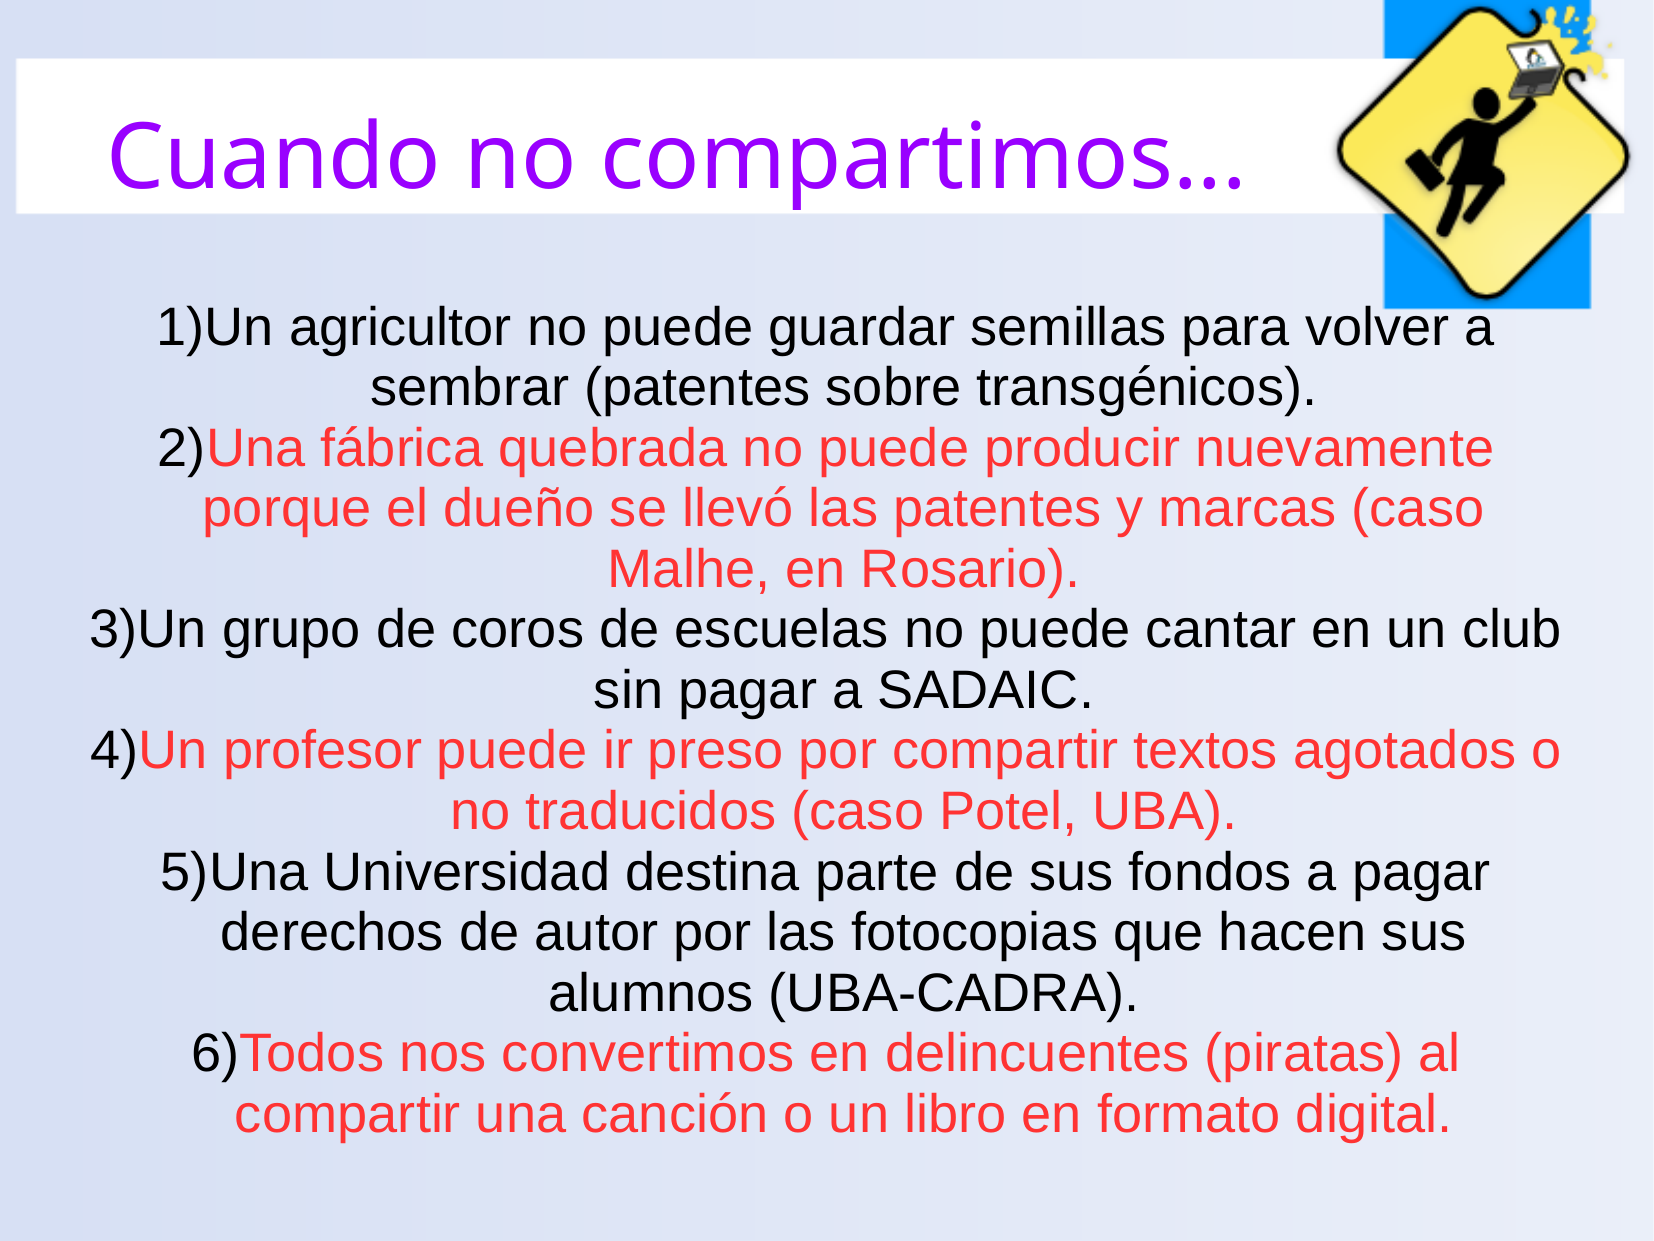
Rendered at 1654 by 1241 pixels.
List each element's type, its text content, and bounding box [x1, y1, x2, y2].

title Cuando no compartimos... [82, 49, 1571, 257]
text_box Un agricultor no puede guardar semillas para volver a sembrar (patentes sobre transgénicos). Una fábrica quebrada no puede producir nuevamente porque el dueño se llevó las patentes y marcas (caso Malhe, en Rosario). Un grupo de coros de escuelas no puede cantar en un club sin pagar a SADAIC. Un profesor puede ir preso por compartir textos agotados o no traducidos (caso Potel, UBA). Una Universidad destina parte de sus fondos a pagar derechos de autor por las fotocopias que hacen sus alumnos (UBA-CADRA). Todos nos convertimos en delincuentes (piratas) al compartir una canción o un libro en formato digital. [82, 294, 1571, 1206]
picture [0, 0, 1654, 1241]
